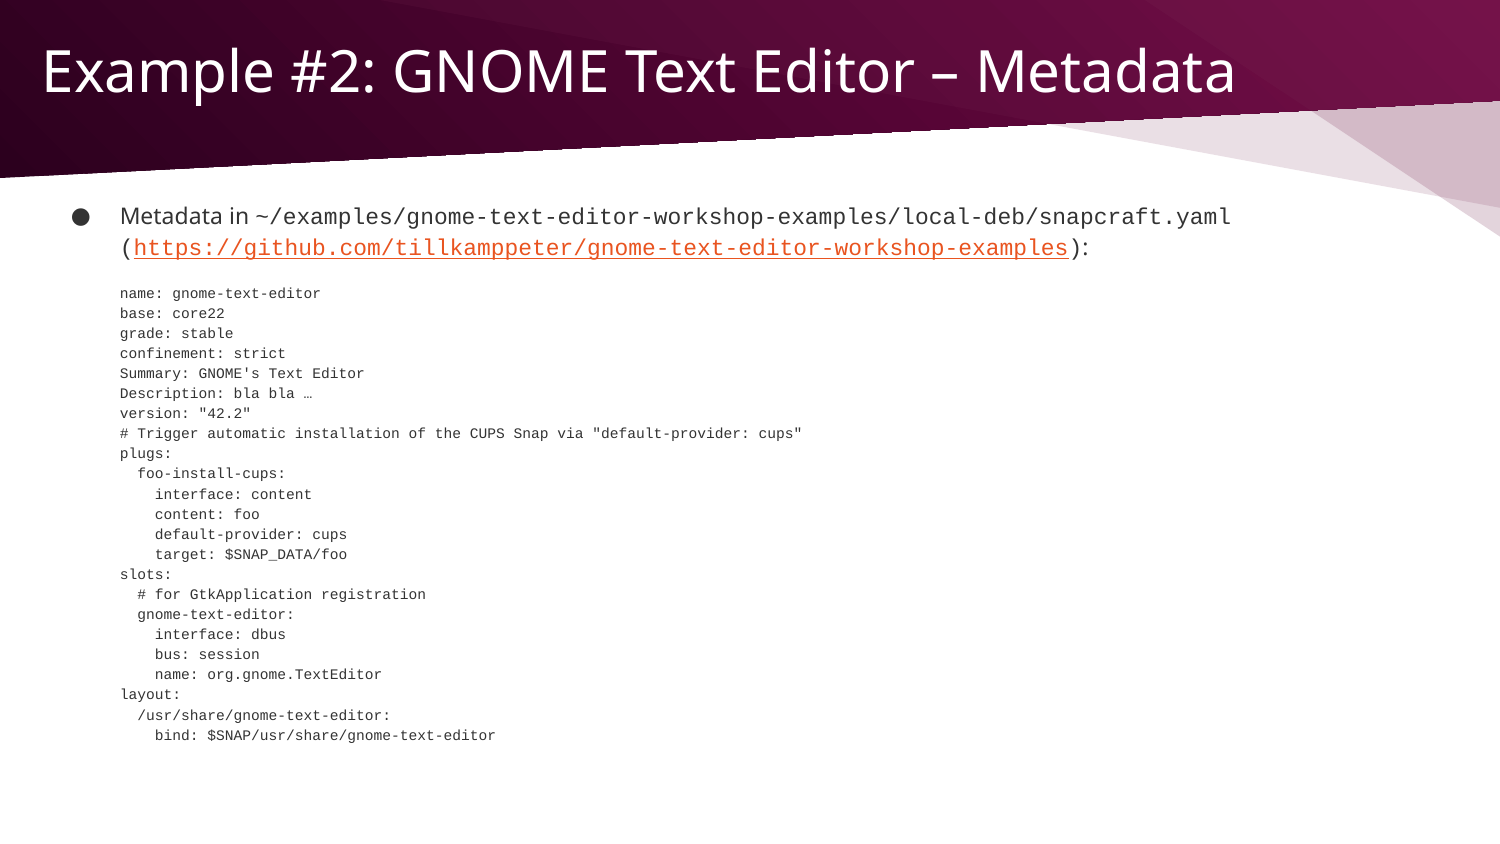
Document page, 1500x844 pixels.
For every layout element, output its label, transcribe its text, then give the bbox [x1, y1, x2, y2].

list Metadata in ~/examples/gnome-text-editor-workshop-examples/local-deb/snapcraft.yaml (https://github.com/tillkamppeter/gnome-text-editor-workshop-examples): name: gnome-text-editor base: core22 grade: stable confinement: strict Summary: GNOME's Text Editor Description: bla bla … version: "42.2" # Trigger automatic installation of the CUPS Snap via "default-provider: cups" plugs: foo-install-cups: interface: content content: foo default-provider: cups target: $SNAP_DATA/foo slots: # for GtkApplication registration gnome-text-editor: interface: dbus bus: session name: org.gnome.TextEditor layout: /usr/share/gnome-text-editor: bind: $SNAP/usr/share/gnome-text-editor [33, 191, 1323, 752]
title Example #2: GNOME Text Editor – Metadata [41, 5, 1336, 134]
